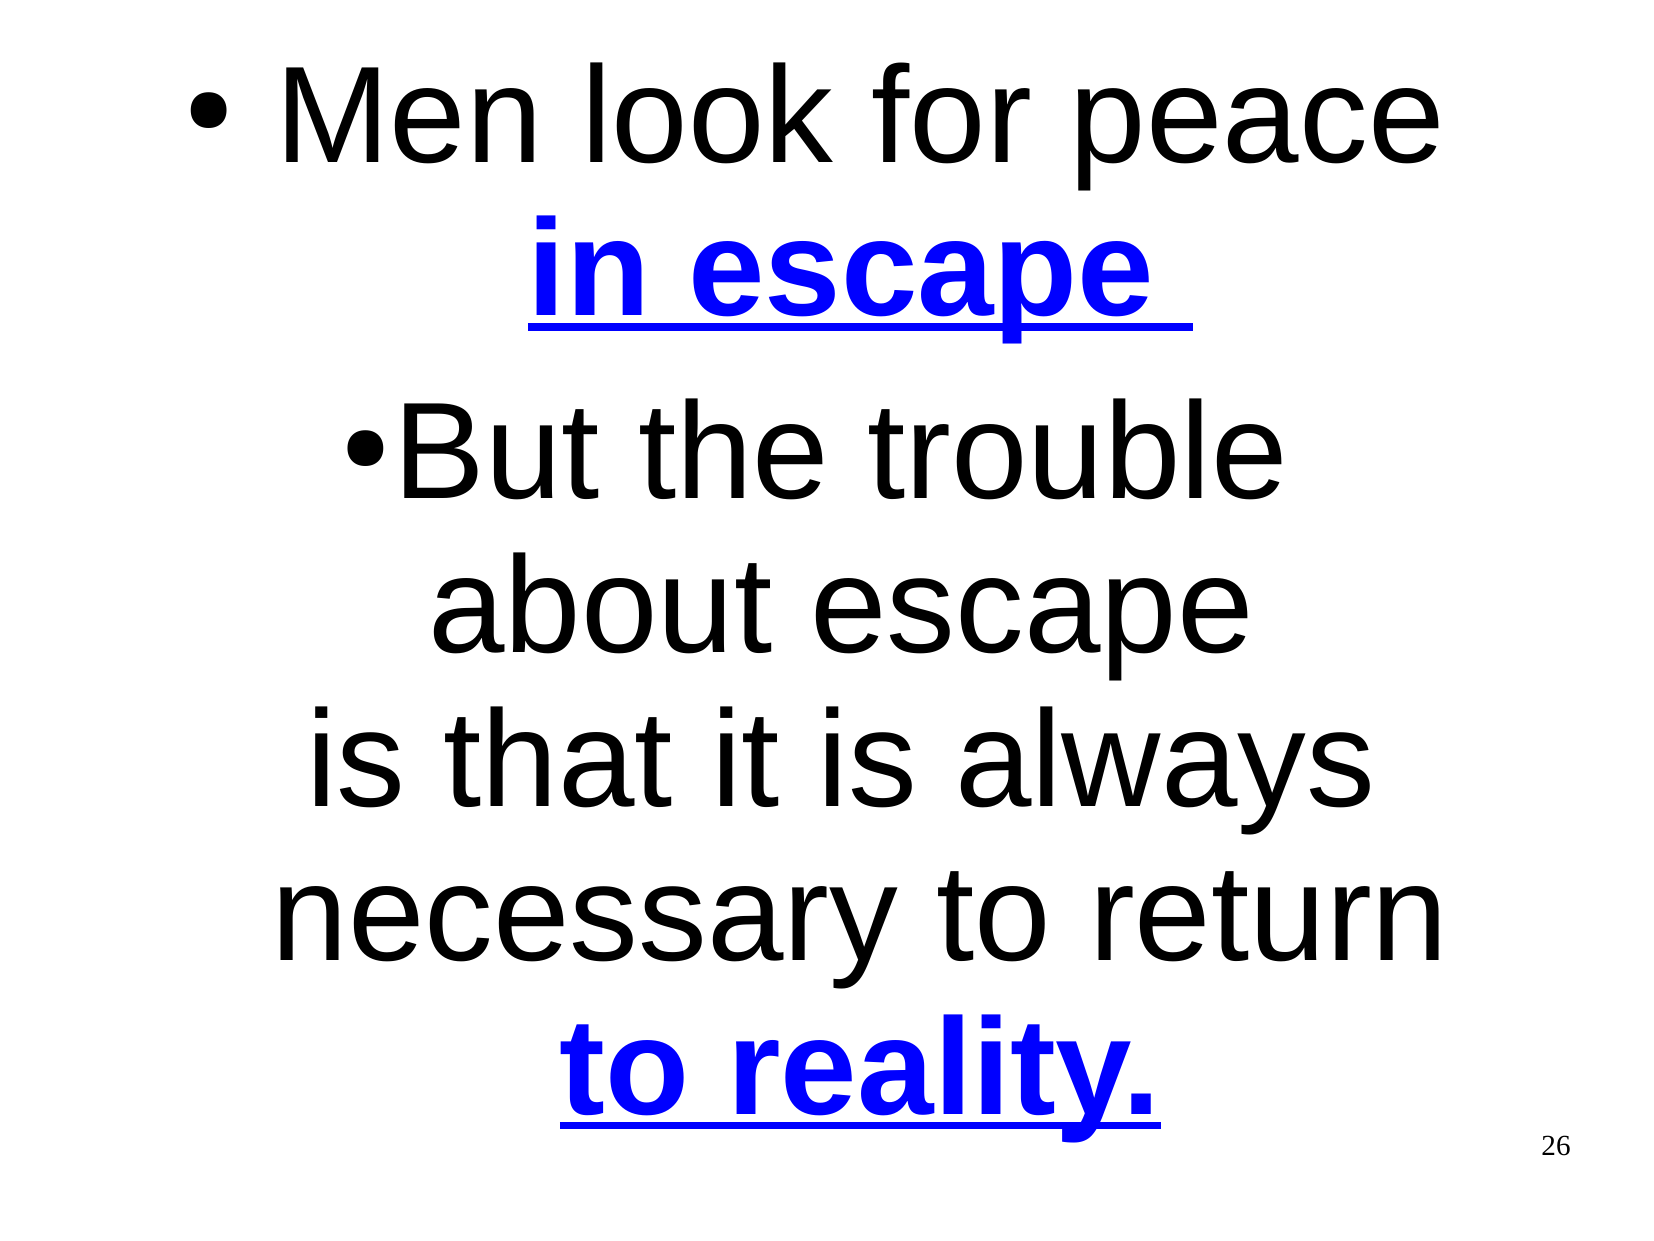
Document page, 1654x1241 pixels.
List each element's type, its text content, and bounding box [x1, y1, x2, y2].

list Men look for peace in escape But the trouble about escape is that it is always necessary to return to reality. [37, 37, 1613, 1238]
